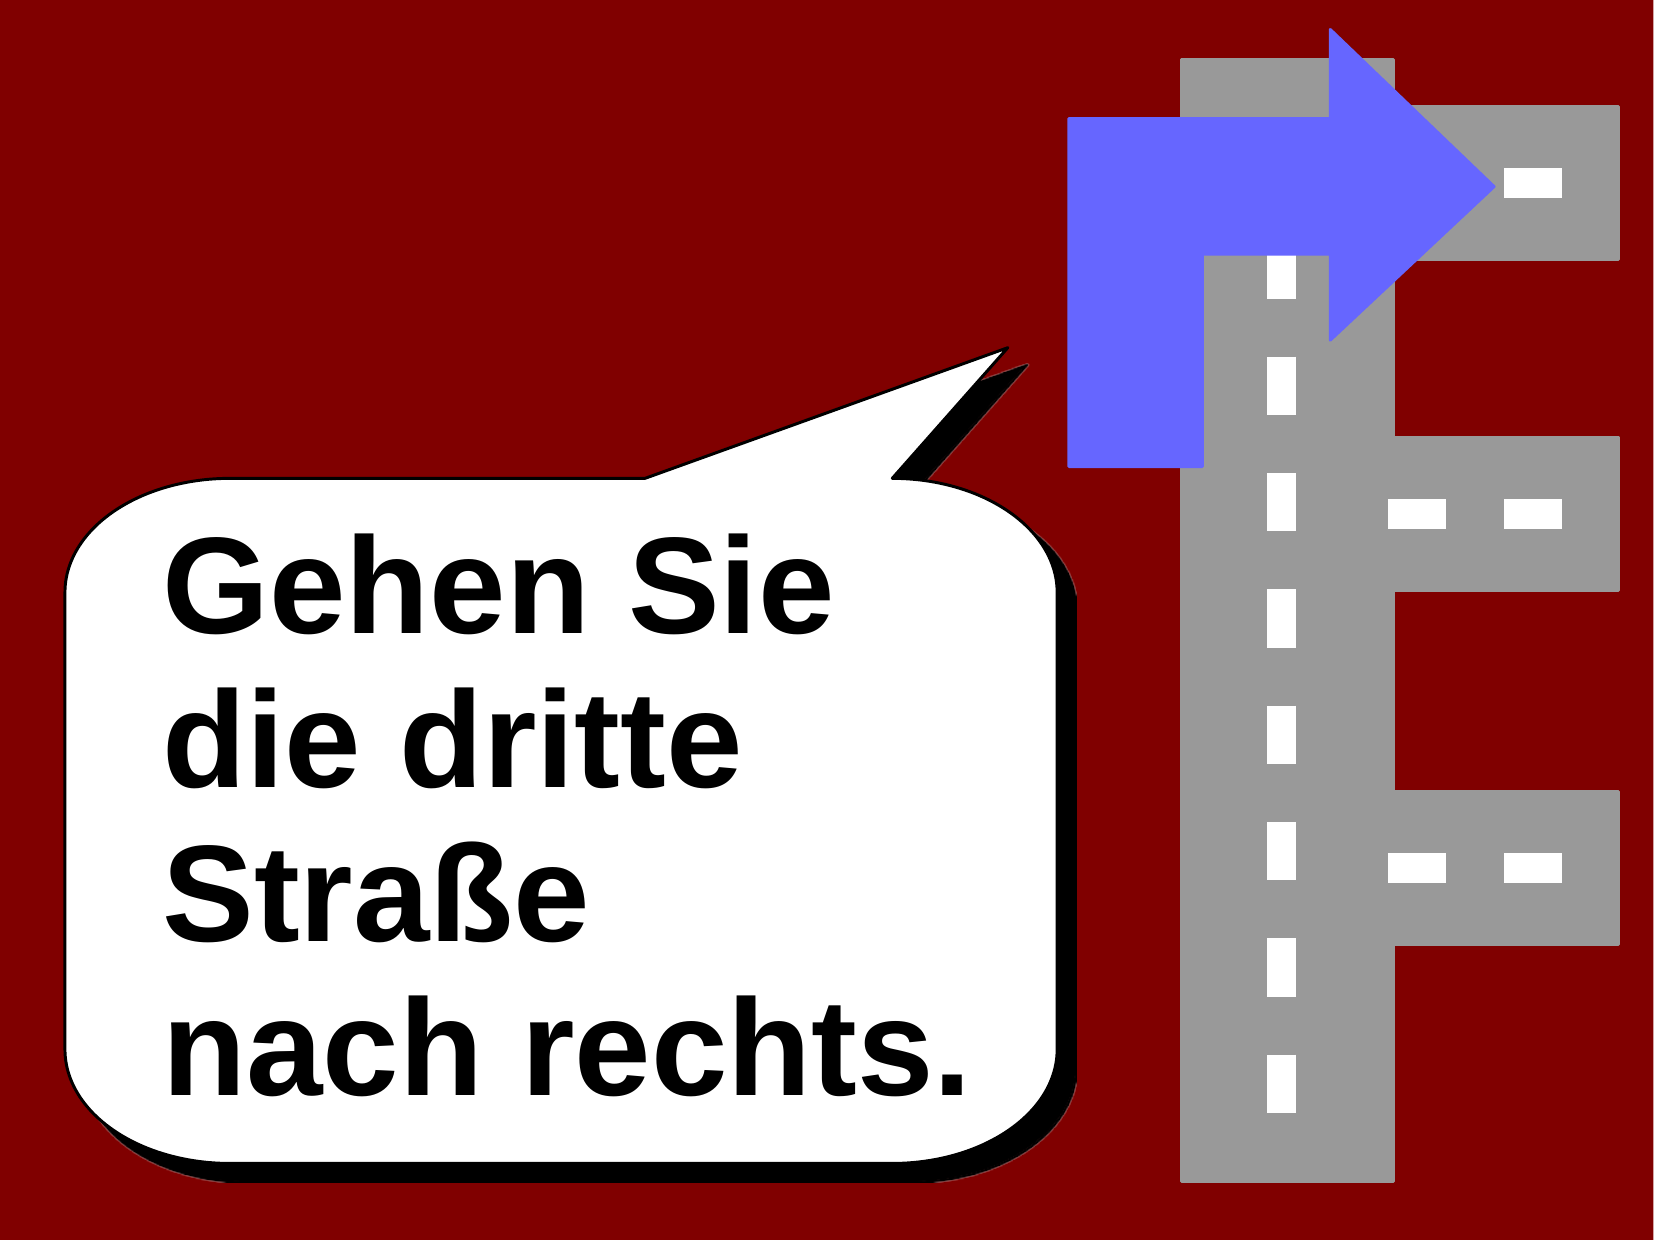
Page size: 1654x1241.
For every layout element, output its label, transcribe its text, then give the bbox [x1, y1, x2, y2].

text_box Gehen Sie die dritte Straße nach rechts. [147, 501, 1058, 1132]
text_box [64, 347, 1008, 1164]
text_box [1068, 29, 1619, 1182]
